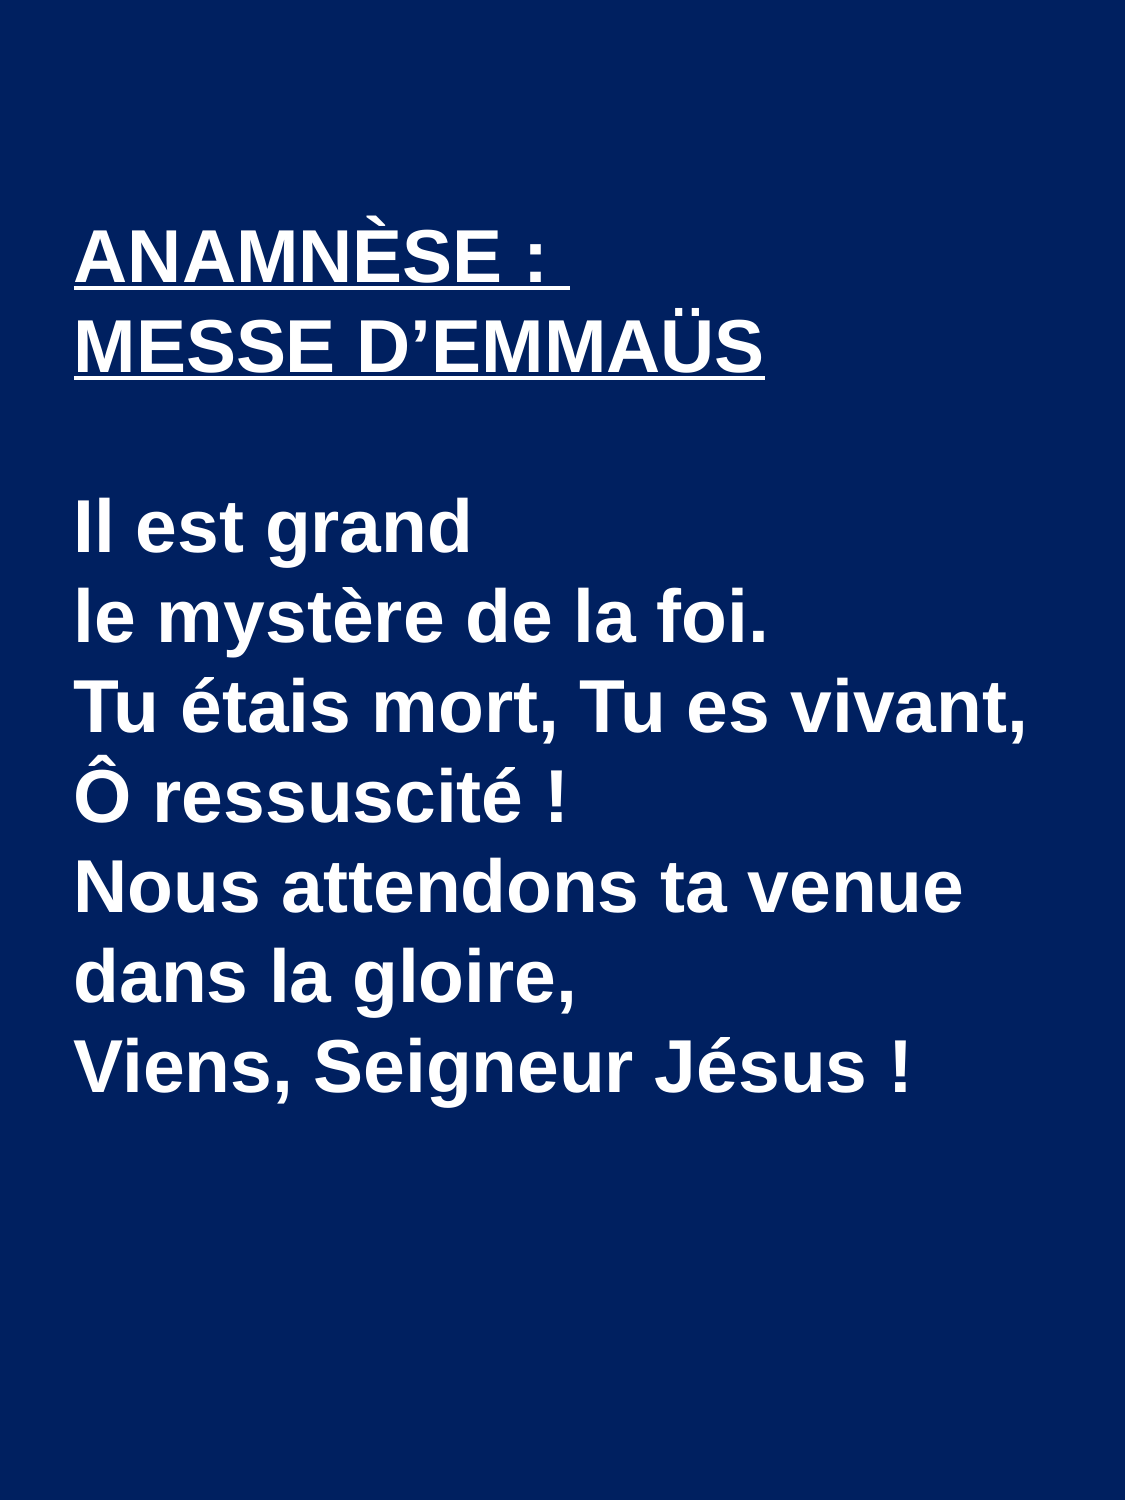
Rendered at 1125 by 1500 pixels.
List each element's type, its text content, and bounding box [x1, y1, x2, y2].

text_box ANAMNÈSE : MESSE D’EMMAÜS Il est grand le mystère de la foi. Tu étais mort, Tu es vivant, Ô ressuscité ! Nous attendons ta venue dans la gloire, Viens, Seigneur Jésus ! [59, 200, 1103, 1114]
